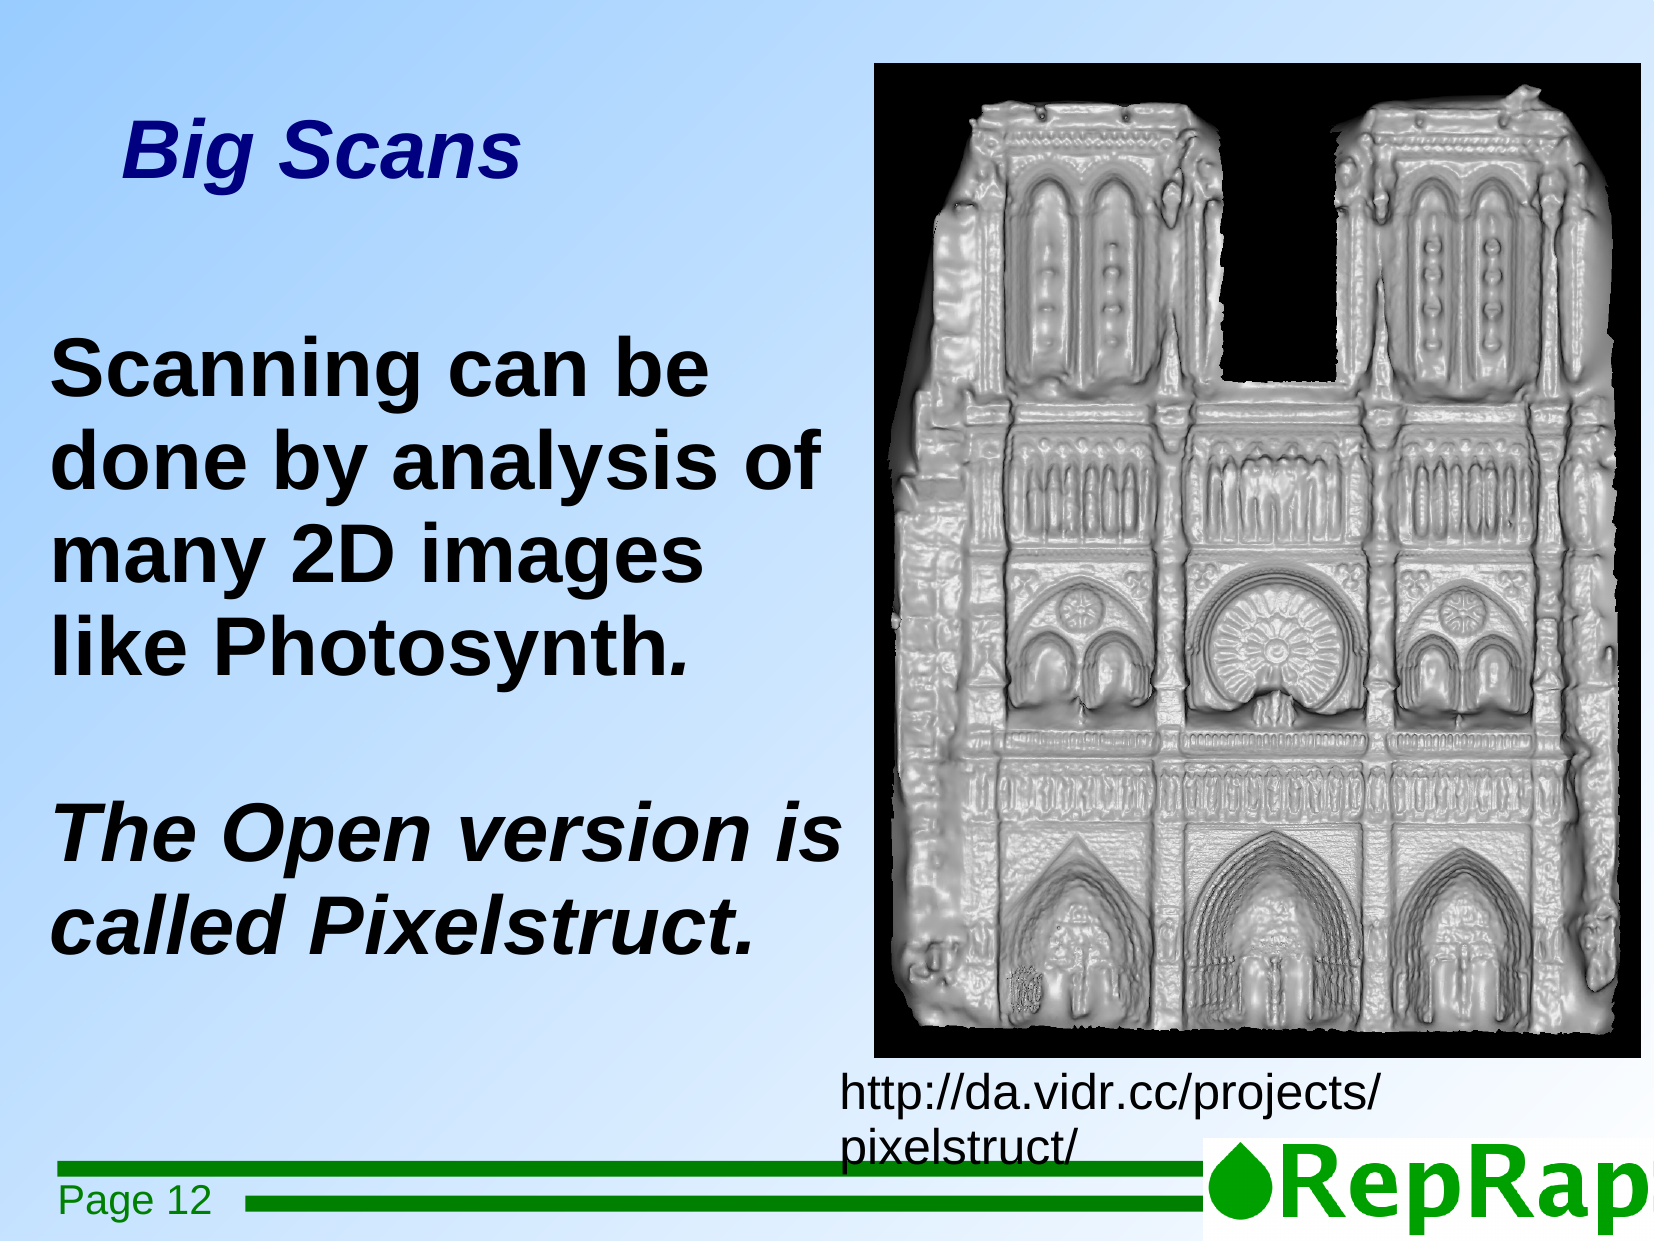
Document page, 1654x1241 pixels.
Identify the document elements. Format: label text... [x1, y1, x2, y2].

text_box Scanning can be done by analysis of many 2D images like Photosynth. The Open version is called Pixelstruct. [49, 320, 851, 973]
picture [1203, 1138, 1654, 1241]
title Big Scans [121, 46, 1534, 254]
text_box http://da.vidr.cc/projects/pixelstruct/ [839, 1063, 1621, 1120]
picture [874, 63, 1641, 1058]
